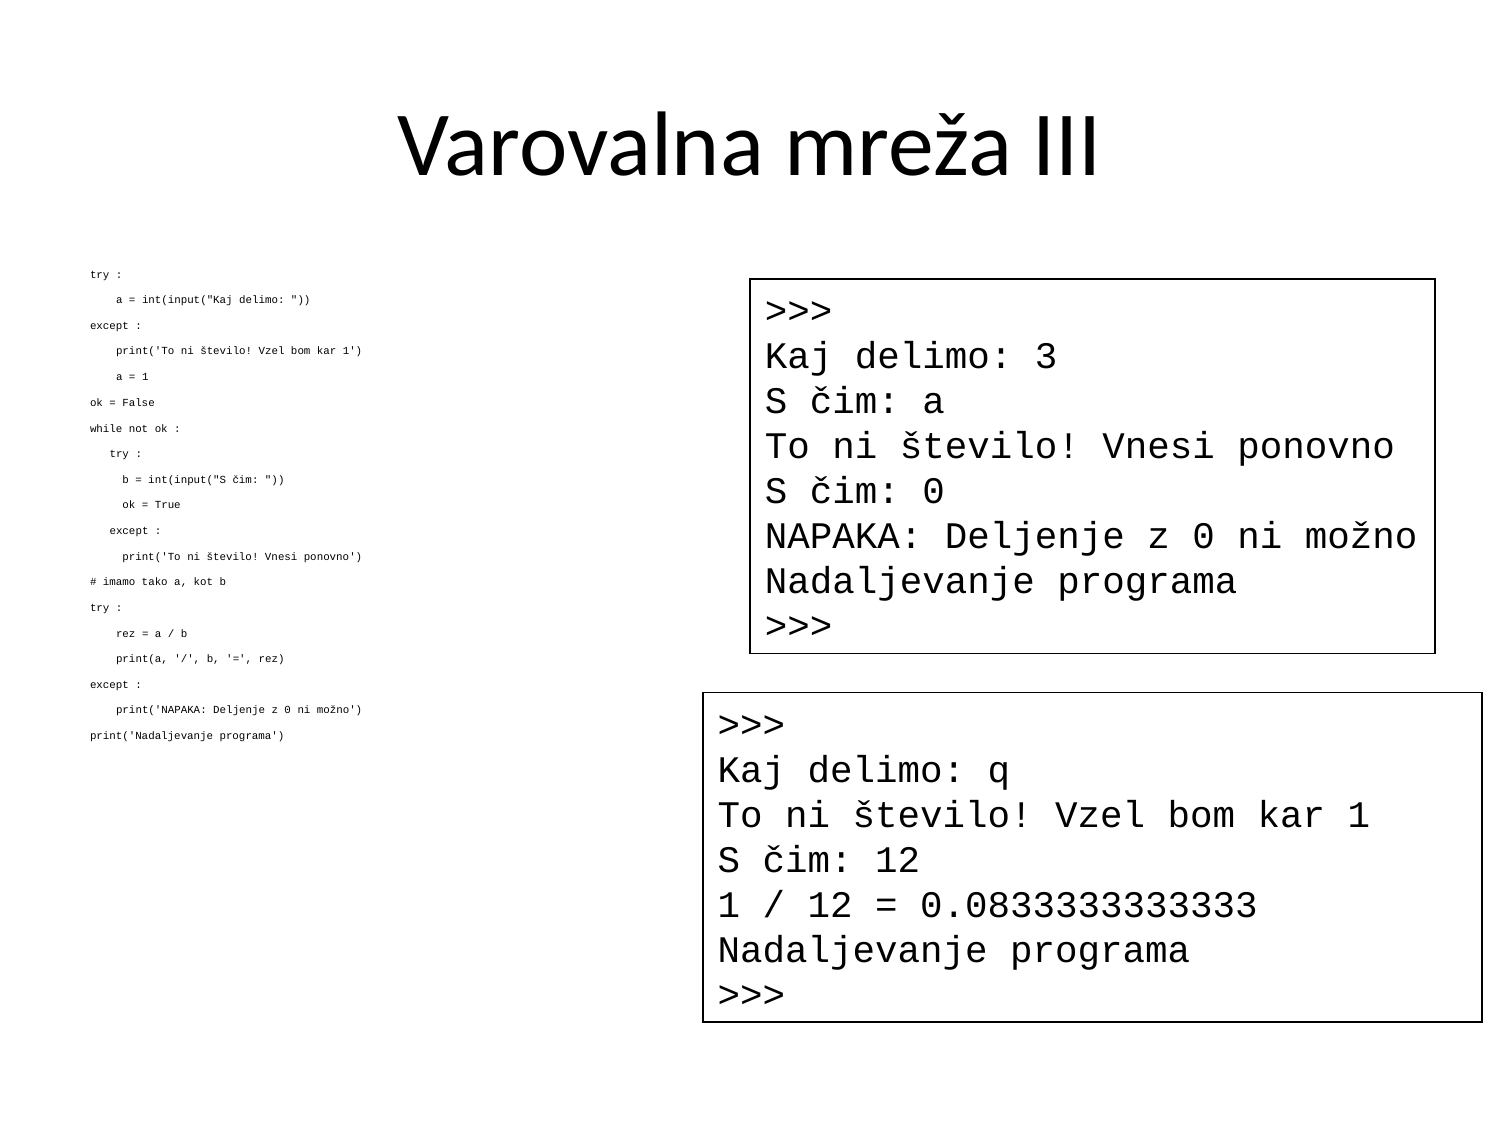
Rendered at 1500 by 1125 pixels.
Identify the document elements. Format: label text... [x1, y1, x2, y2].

text_box >>> Kaj delimo: q To ni število! Vzel bom kar 1 S čim: 12 1 / 12 = 0.0833333333333 Nadaljevanje programa >>> [702, 692, 1483, 1023]
title Varovalna mreža III [75, 45, 1425, 233]
text_box >>> Kaj delimo: 3 S čim: a To ni število! Vnesi ponovno S čim: 0 NAPAKA: Deljenje z 0 ni možno Nadaljevanje programa >>> [749, 278, 1436, 654]
list try : a = int(input("Kaj delimo: ")) except : print('To ni število! Vzel bom kar 1') a = 1 ok = False while not ok : try : b = int(input("S čim: ")) ok = True except : print('To ni število! Vnesi ponovno') # imamo tako a, kot b try : rez = a / b print(a, '/', b, '=', rez) except : print('NAPAKA: Deljenje z 0 ni možno') print('Nadaljevanje programa') [75, 262, 1425, 752]
